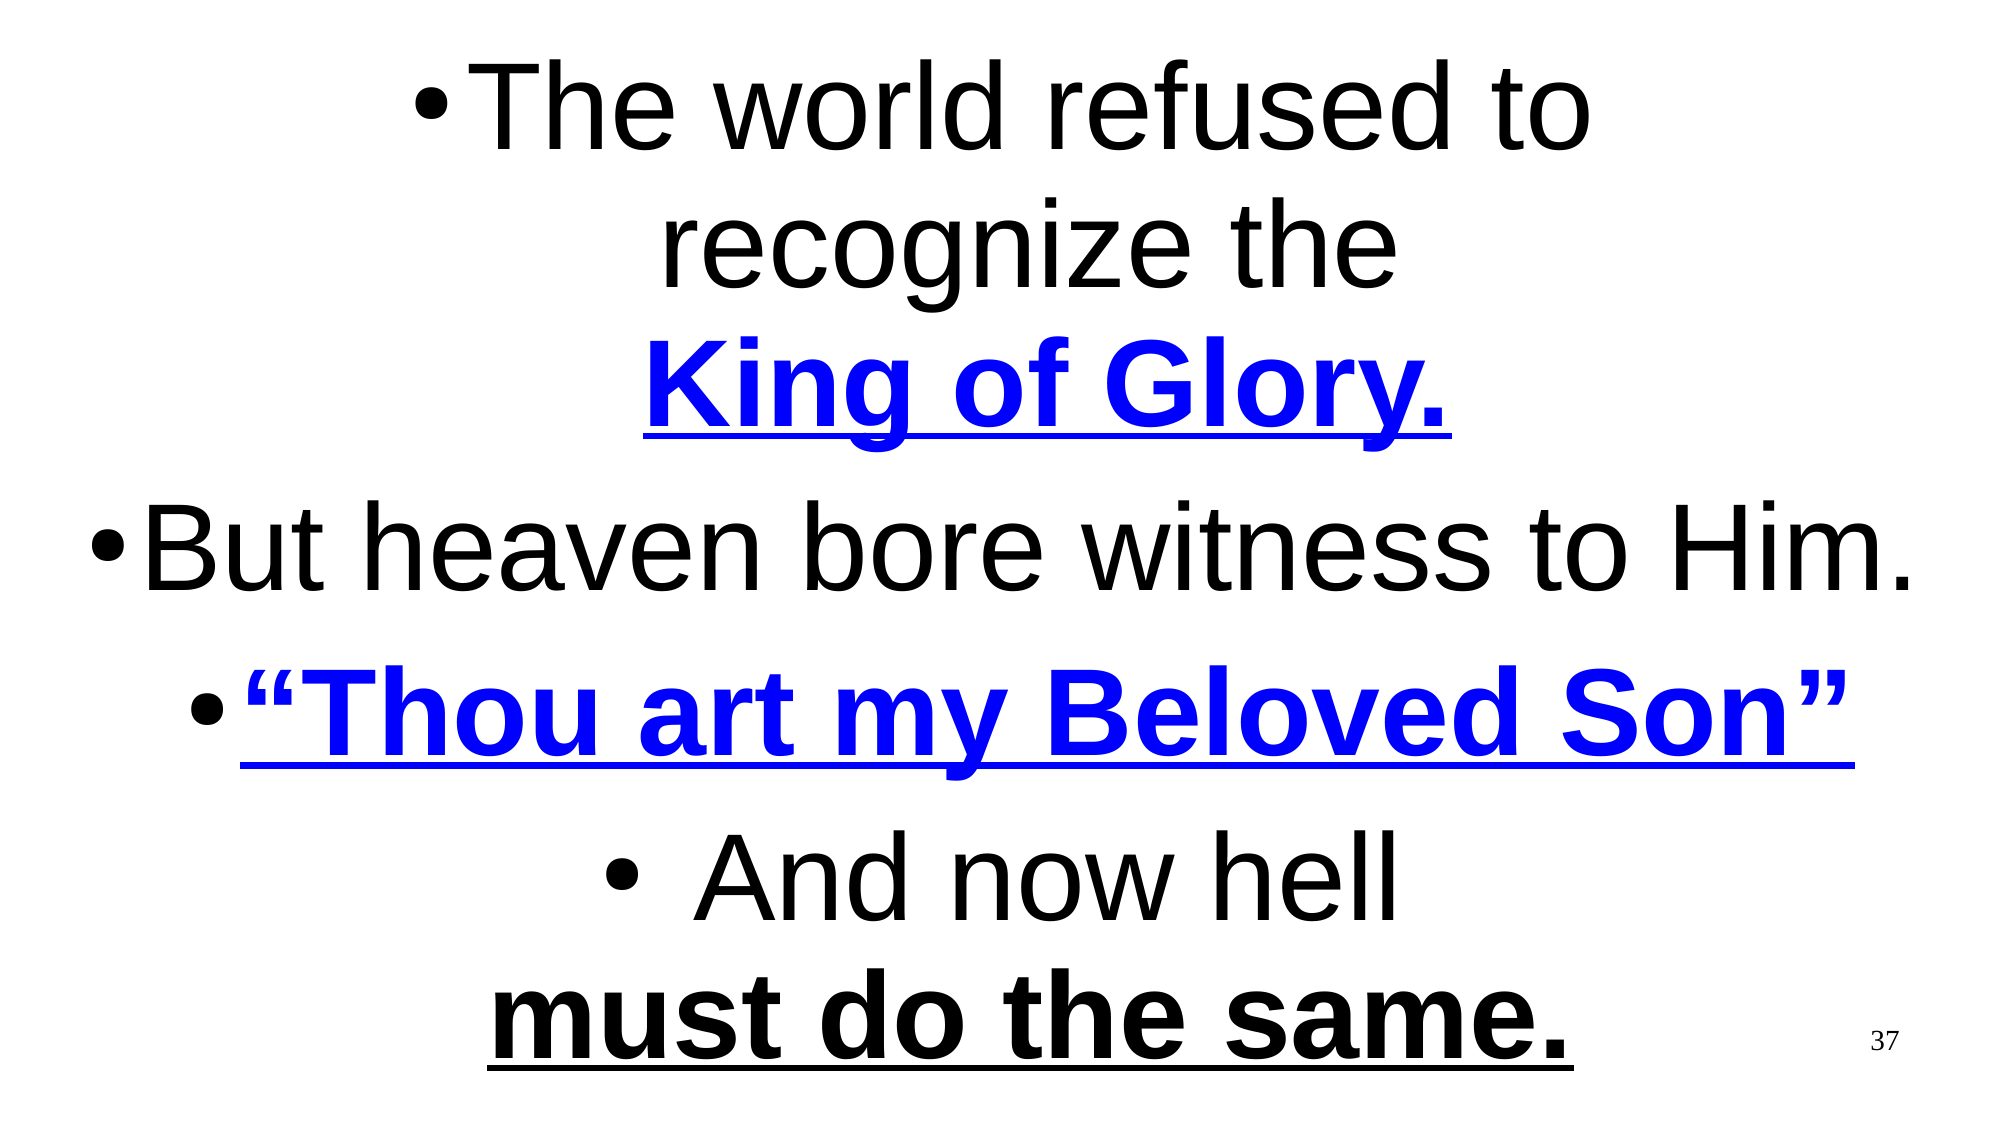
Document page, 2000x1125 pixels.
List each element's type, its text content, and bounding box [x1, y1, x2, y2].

list The world refused to recognize the King of Glory. But heaven bore witness to Him. “Thou art my Beloved Son” And now hell must do the same. [37, 37, 1988, 1088]
